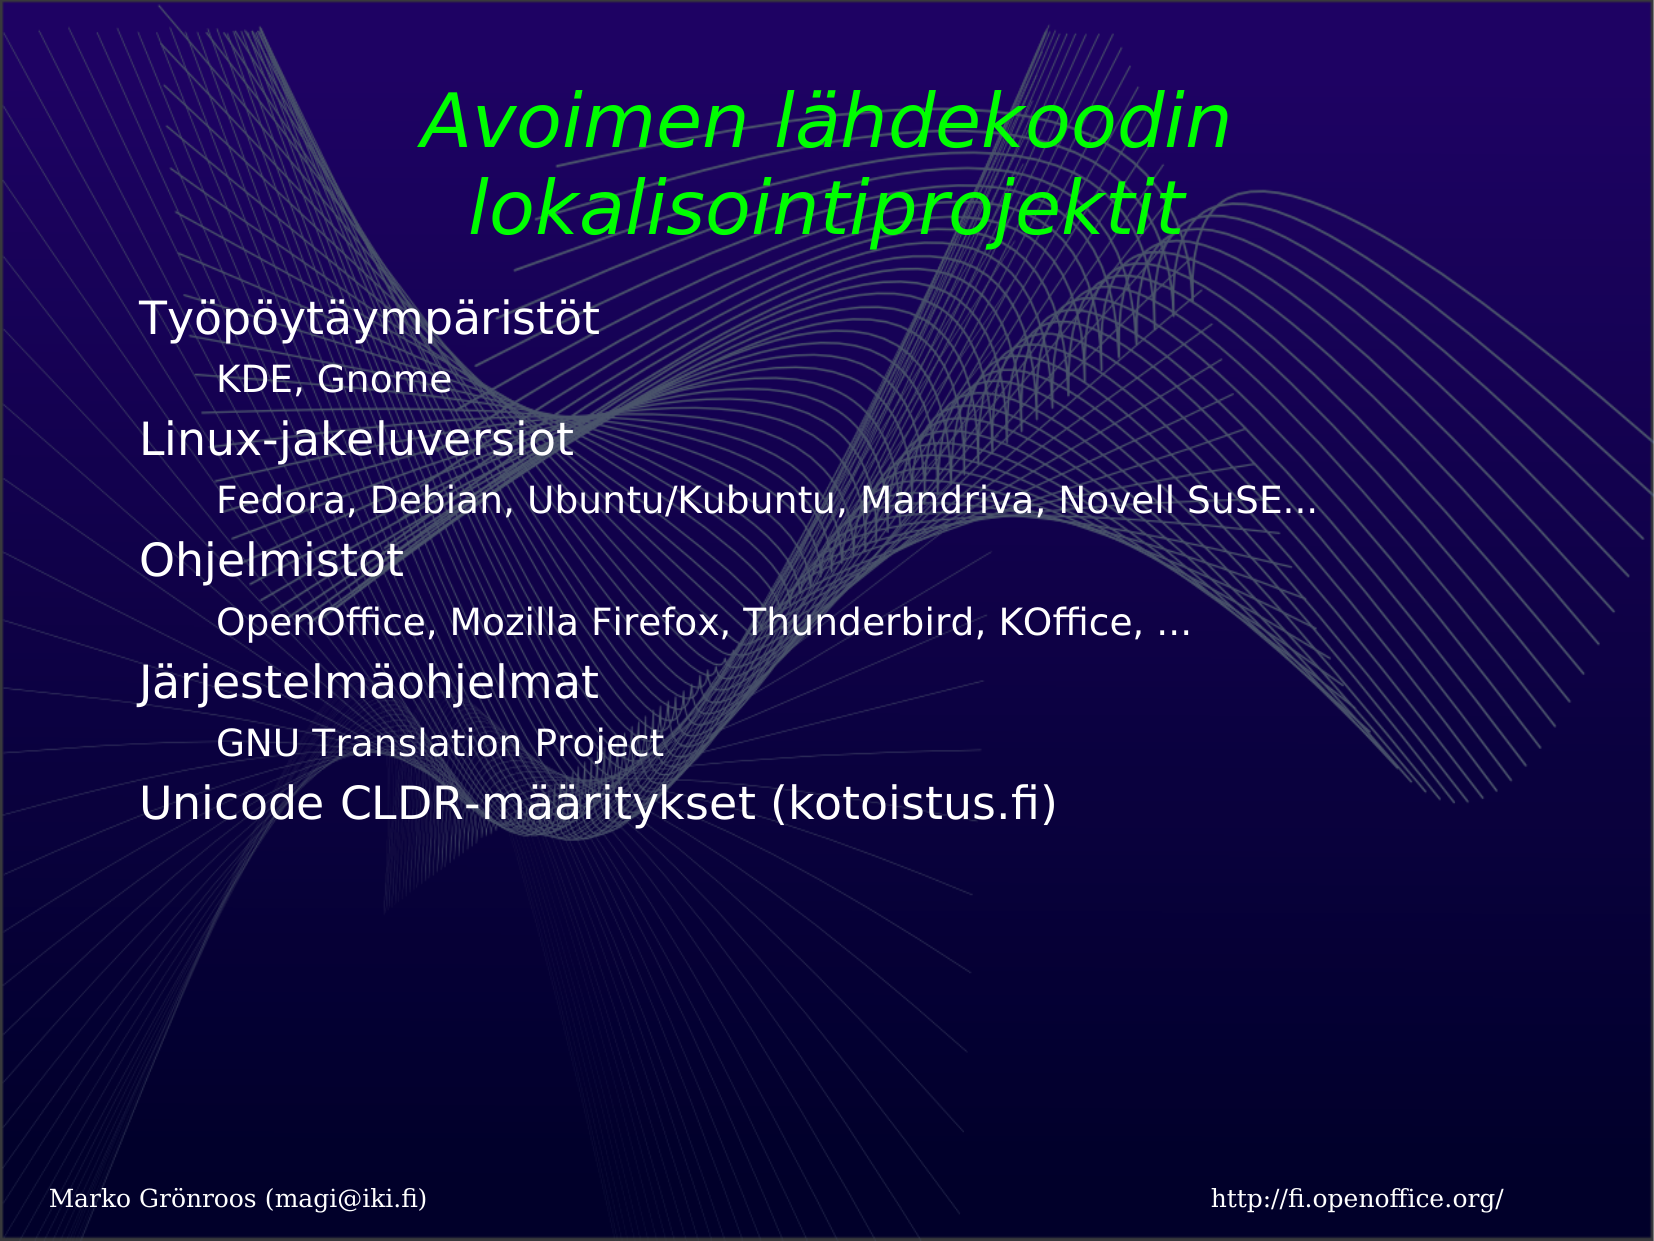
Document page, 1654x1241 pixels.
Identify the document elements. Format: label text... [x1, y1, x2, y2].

title Avoimen lähdekoodin lokalisointiprojektit [121, 61, 1534, 269]
picture [0, 0, 1654, 1241]
list Työpöytäympäristöt KDE, Gnome Linux-jakeluversiot Fedora, Debian, Ubuntu/Kubuntu, Mandriva, Novell SuSE... Ohjelmistot OpenOffice, Mozilla Firefox, Thunderbird, KOffice, ... Järjestelmäohjelmat GNU Translation Project Unicode CLDR-määritykset (kotoistus.fi) [121, 291, 1534, 1166]
